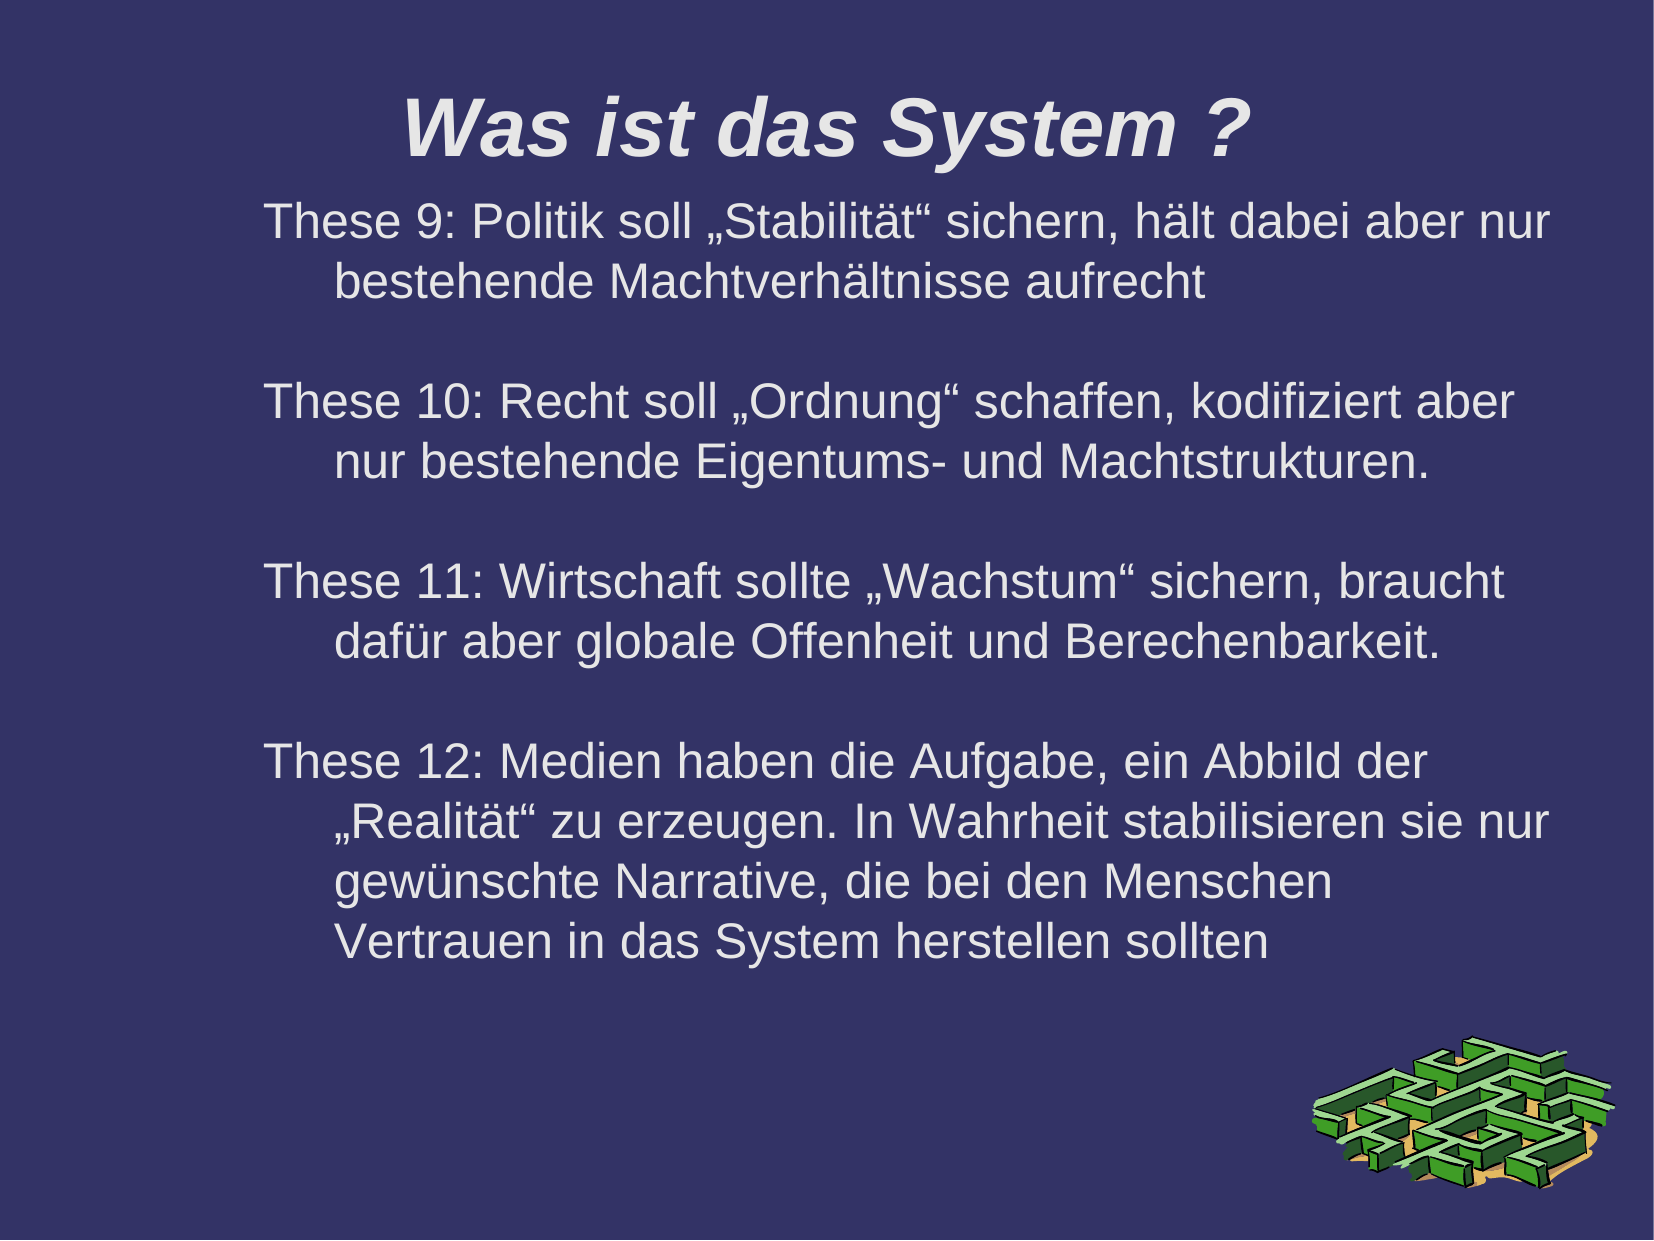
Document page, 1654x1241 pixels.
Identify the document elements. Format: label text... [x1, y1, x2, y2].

title Was ist das System ? [121, 19, 1534, 227]
list These 9: Politik soll „Stabilität“ sichern, hält dabei aber nur bestehende Machtverhältnisse aufrecht These 10: Recht soll „Ordnung“ schaffen, kodifiziert aber nur bestehende Eigentums- und Machtstrukturen. These 11: Wirtschaft sollte „Wachstum“ sichern, braucht dafür aber globale Offenheit und Berechenbarkeit. These 12: Medien haben die Aufgabe, ein Abbild der „Realität“ zu erzeugen. In Wahrheit stabilisieren sie nur gewünschte Narrative, die bei den Menschen Vertrauen in das System herstellen sollten [168, 188, 1560, 1012]
